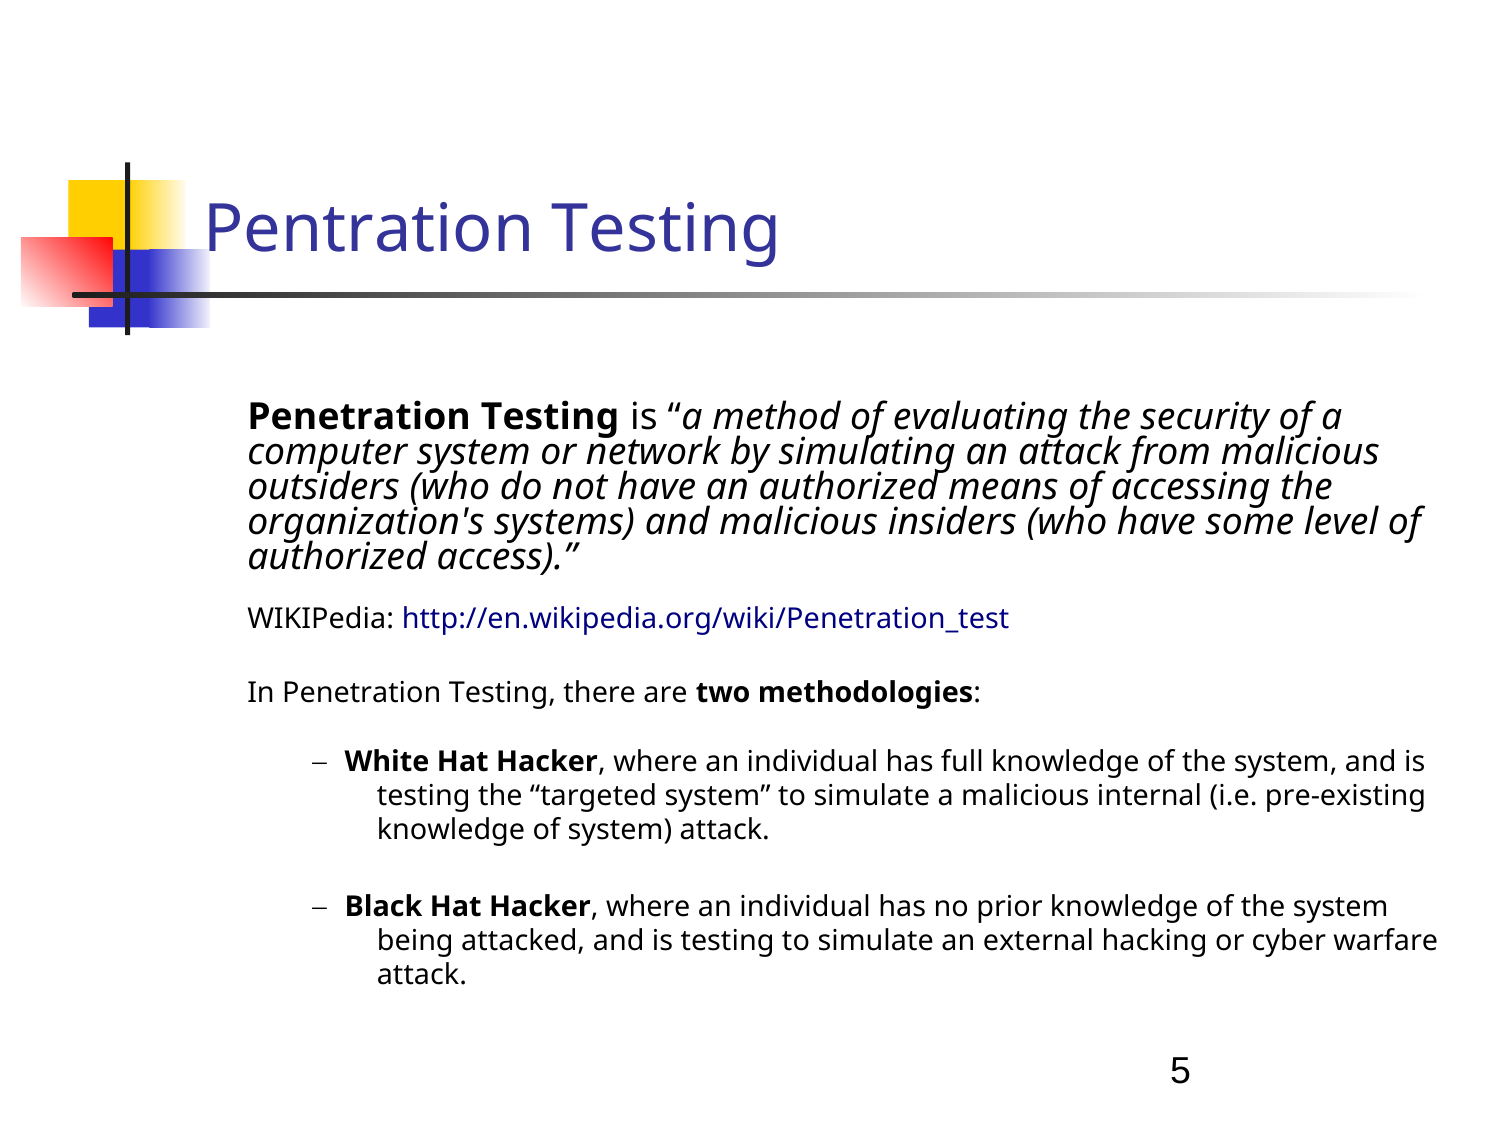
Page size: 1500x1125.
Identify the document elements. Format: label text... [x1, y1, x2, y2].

list Penetration Testing is “a method of evaluating the security of a computer system or network by simulating an attack from malicious outsiders (who do not have an authorized means of accessing the organization's systems) and malicious insiders (who have some level of authorized access).” WIKIPedia: http://en.wikipedia.org/wiki/Penetration_test In Penetration Testing, there are two methodologies: White Hat Hacker, where an individual has full knowledge of the system, and is testing the “targeted system” to simulate a malicious internal (i.e. pre-existing knowledge of system) attack. Black Hat Hacker, where an individual has no prior knowledge of the system being attacked, and is testing to simulate an external hacking or cyber warfare attack. [193, 331, 1469, 1007]
title Pentration Testing [188, 35, 1468, 276]
